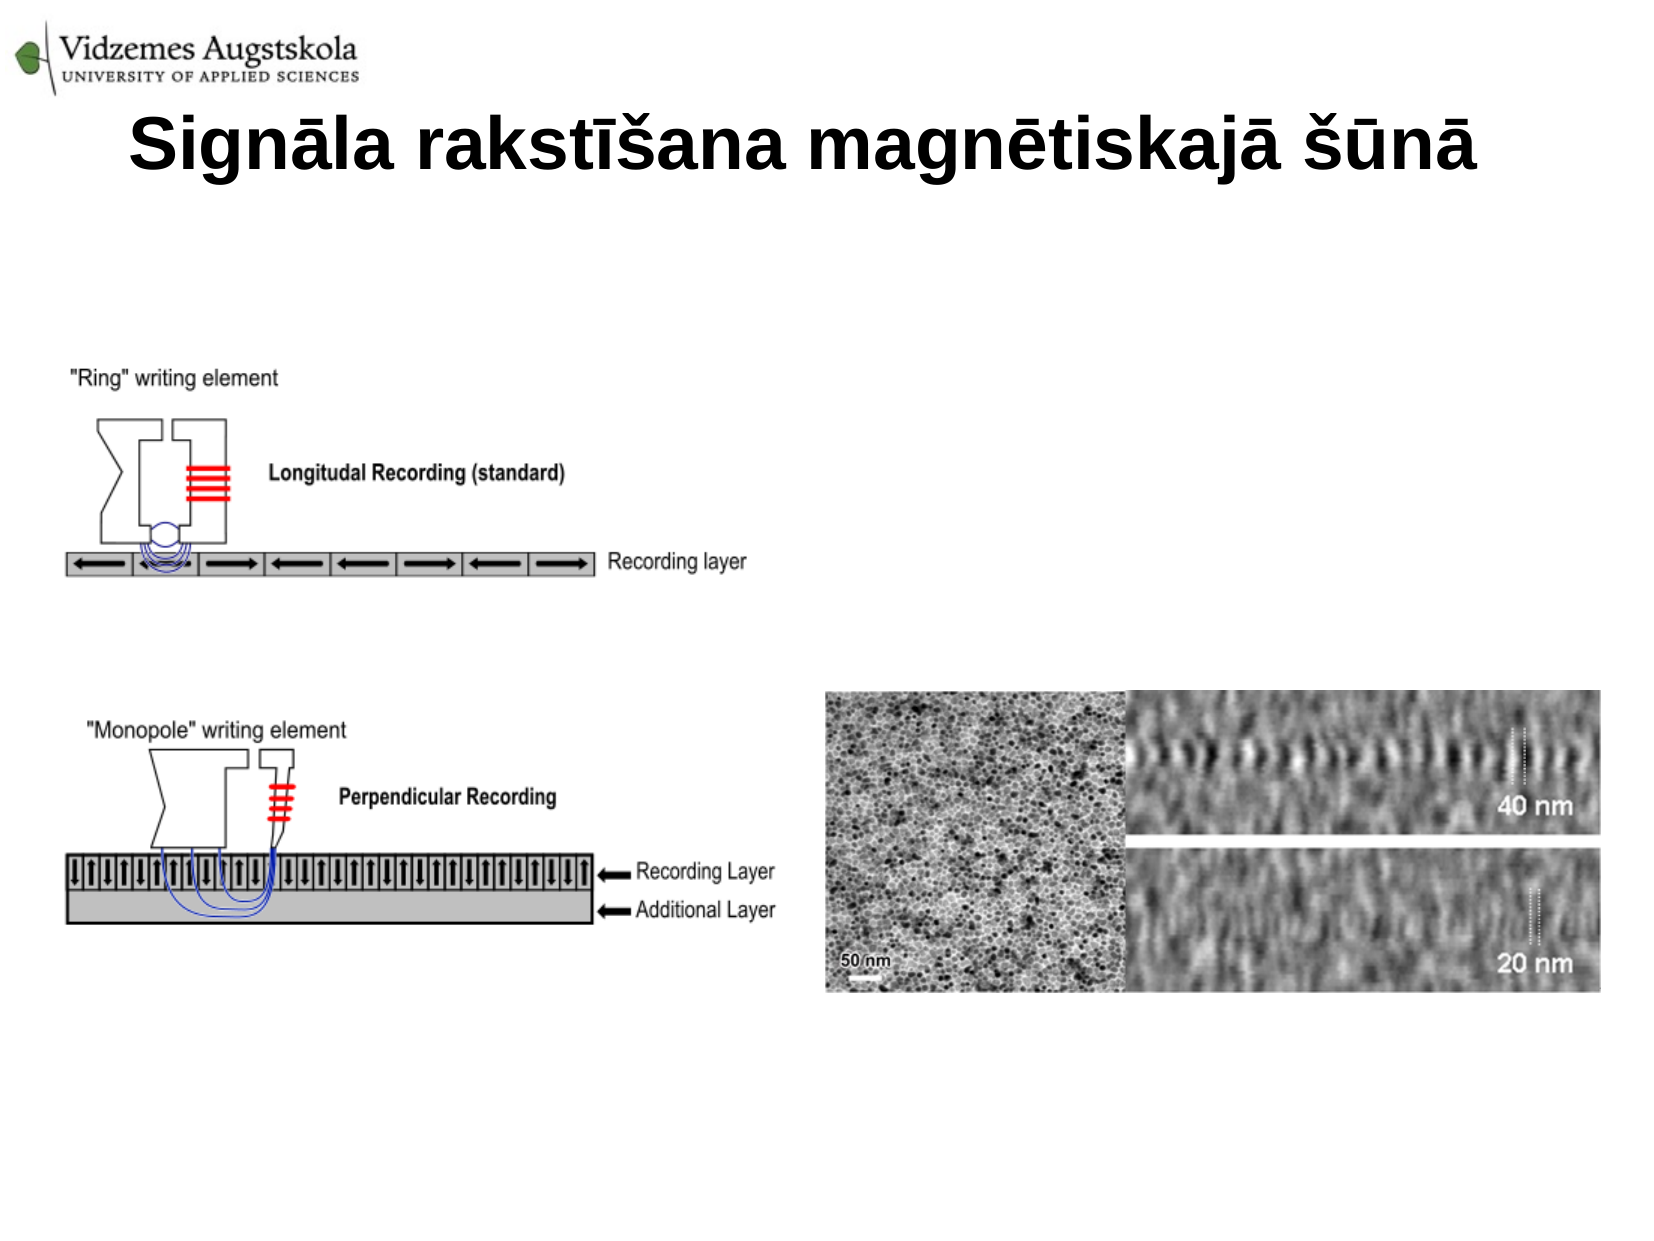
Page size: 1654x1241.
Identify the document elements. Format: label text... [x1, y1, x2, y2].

picture [17, 354, 1601, 993]
title Signāla rakstīšana magnētiskajā šūnā [94, 103, 1512, 188]
picture [5, 2, 368, 113]
